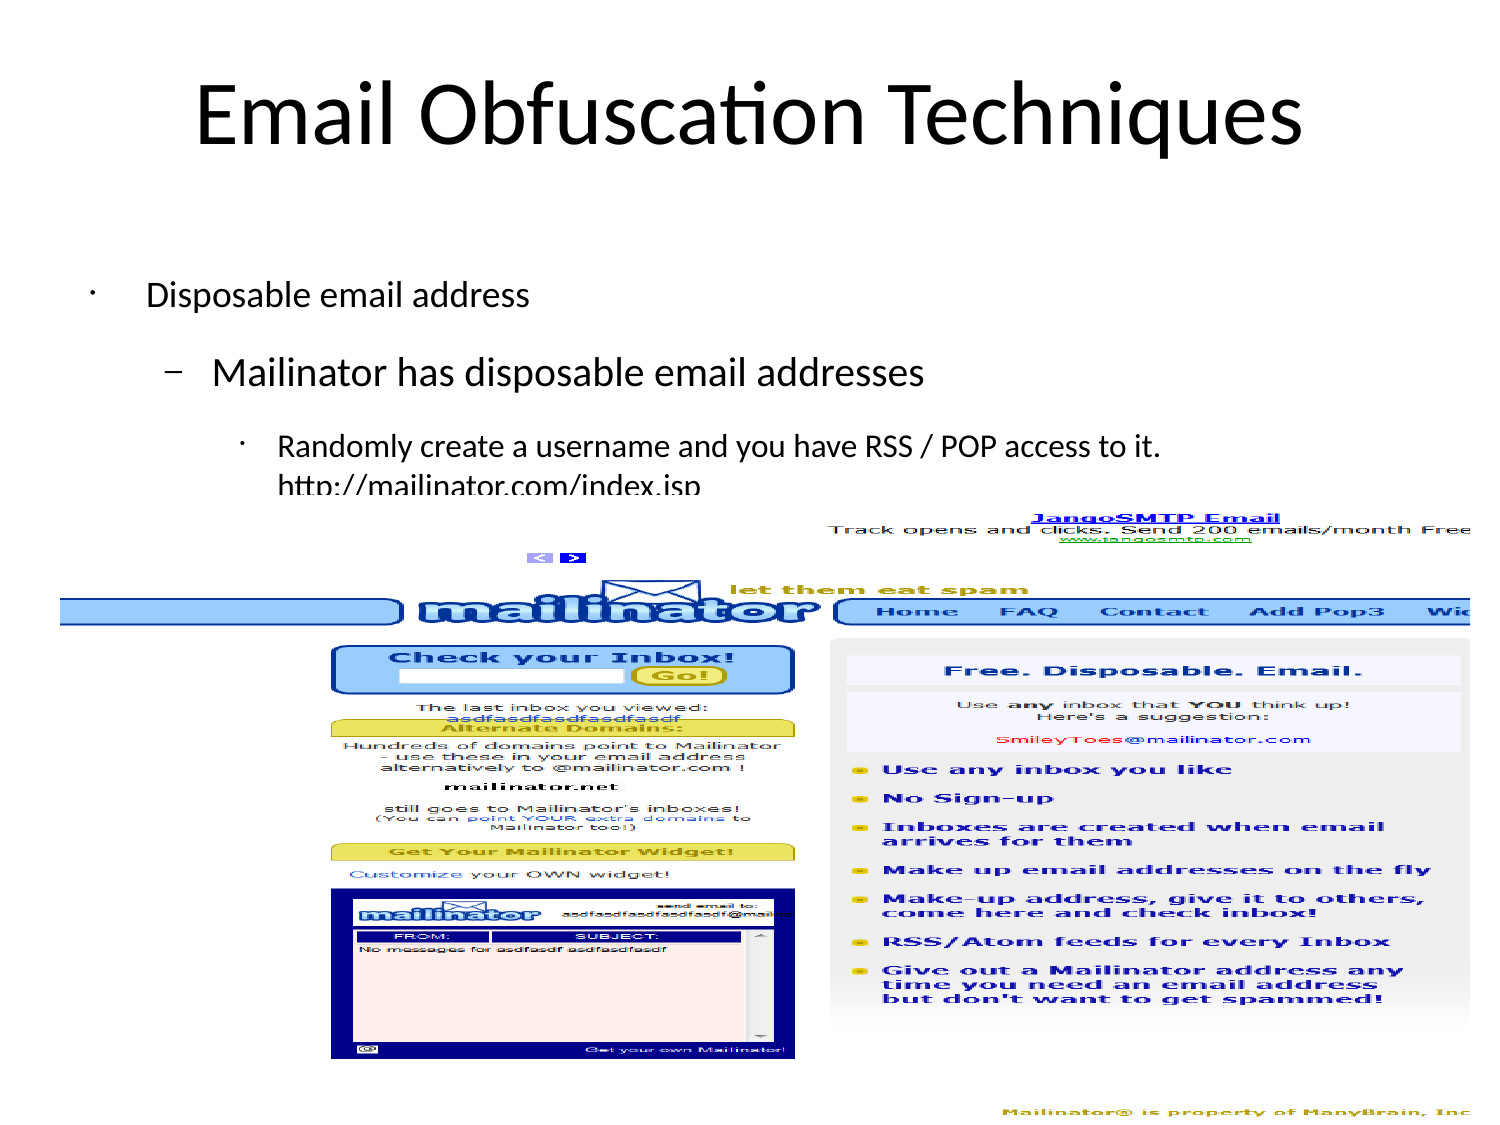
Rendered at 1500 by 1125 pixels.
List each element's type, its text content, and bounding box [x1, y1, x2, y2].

picture [60, 495, 1471, 1125]
title Email Obfuscation Techniques [75, 45, 1425, 233]
list Disposable email address Mailinator has disposable email addresses Randomly create a username and you have RSS / POP access to it. http://mailinator.com/index.jsp [75, 262, 1425, 495]
